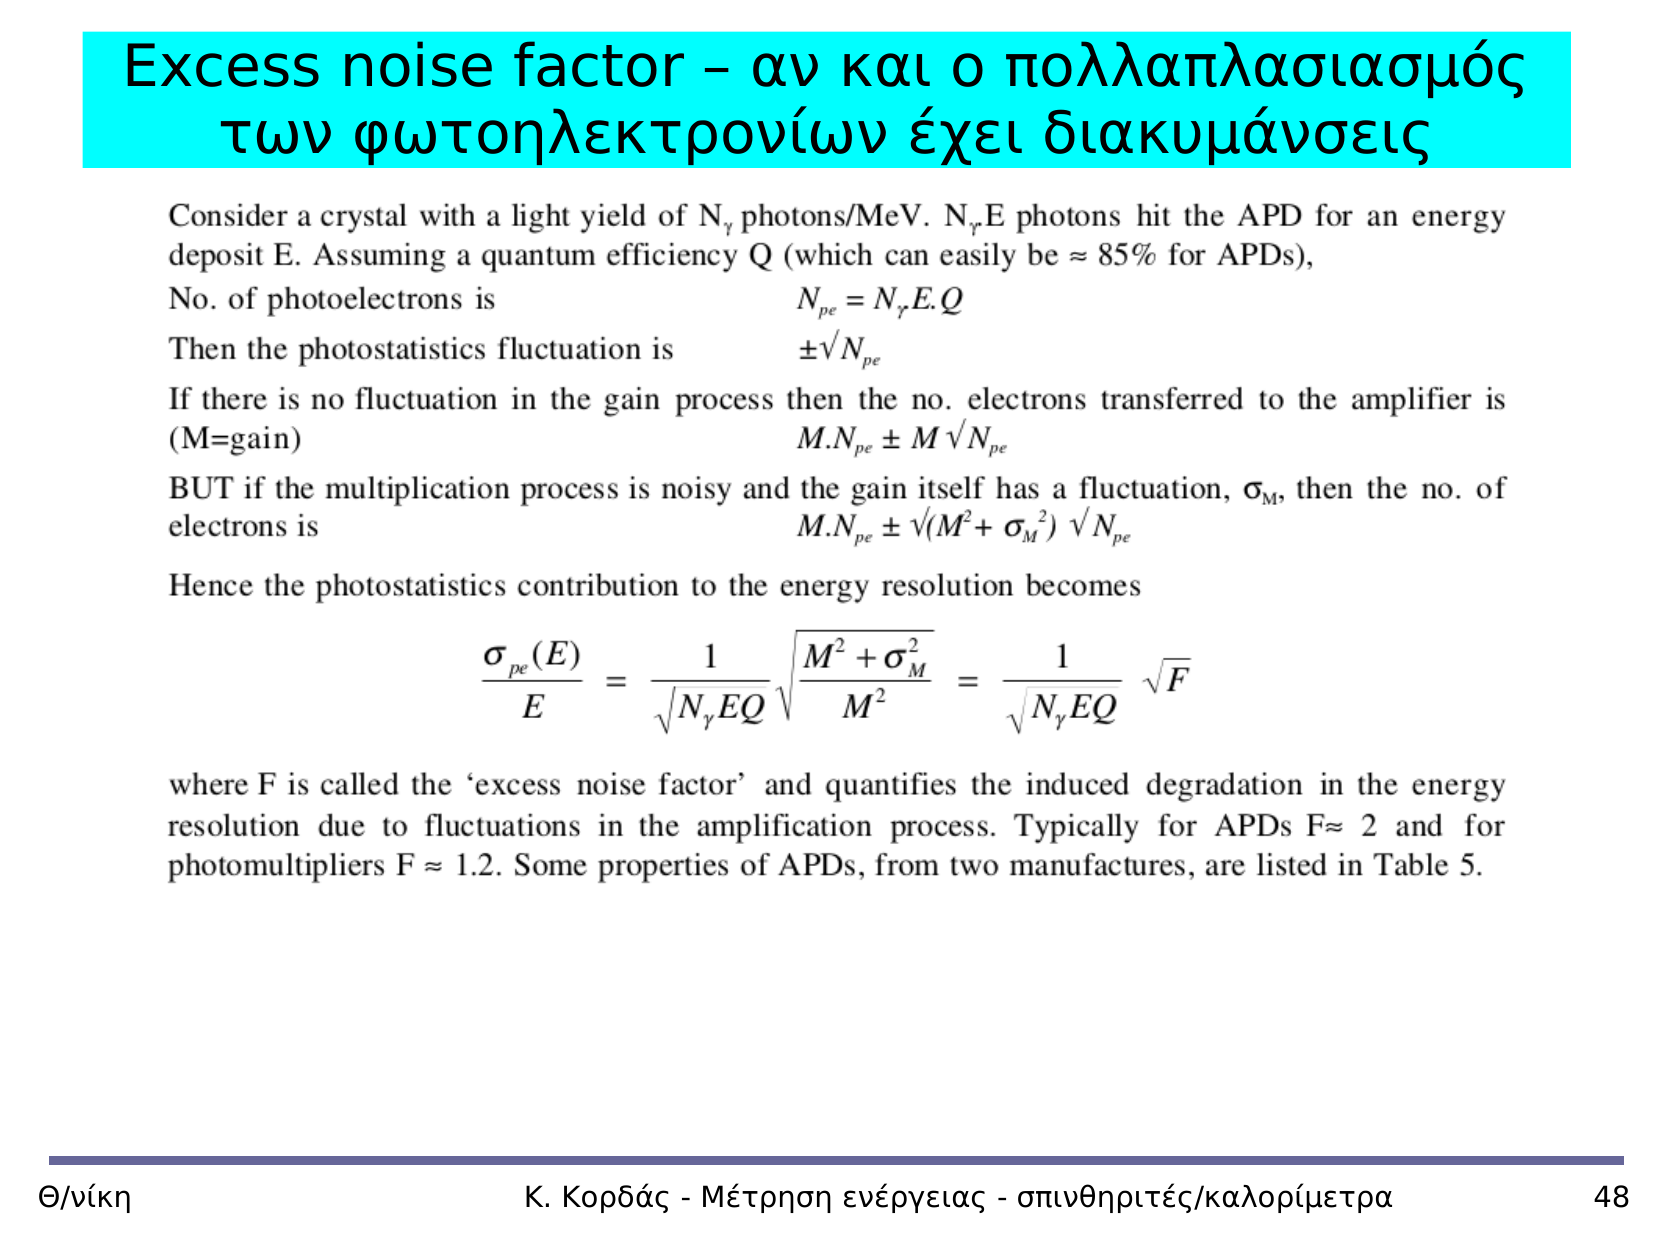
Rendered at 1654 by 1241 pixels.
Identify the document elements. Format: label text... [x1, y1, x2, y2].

title Excess noise factor – αν και ο πολλαπλασιασμός των φωτοηλεκτρονίων έχει διακυμάνσεις [82, 31, 1571, 168]
picture [158, 190, 1517, 888]
